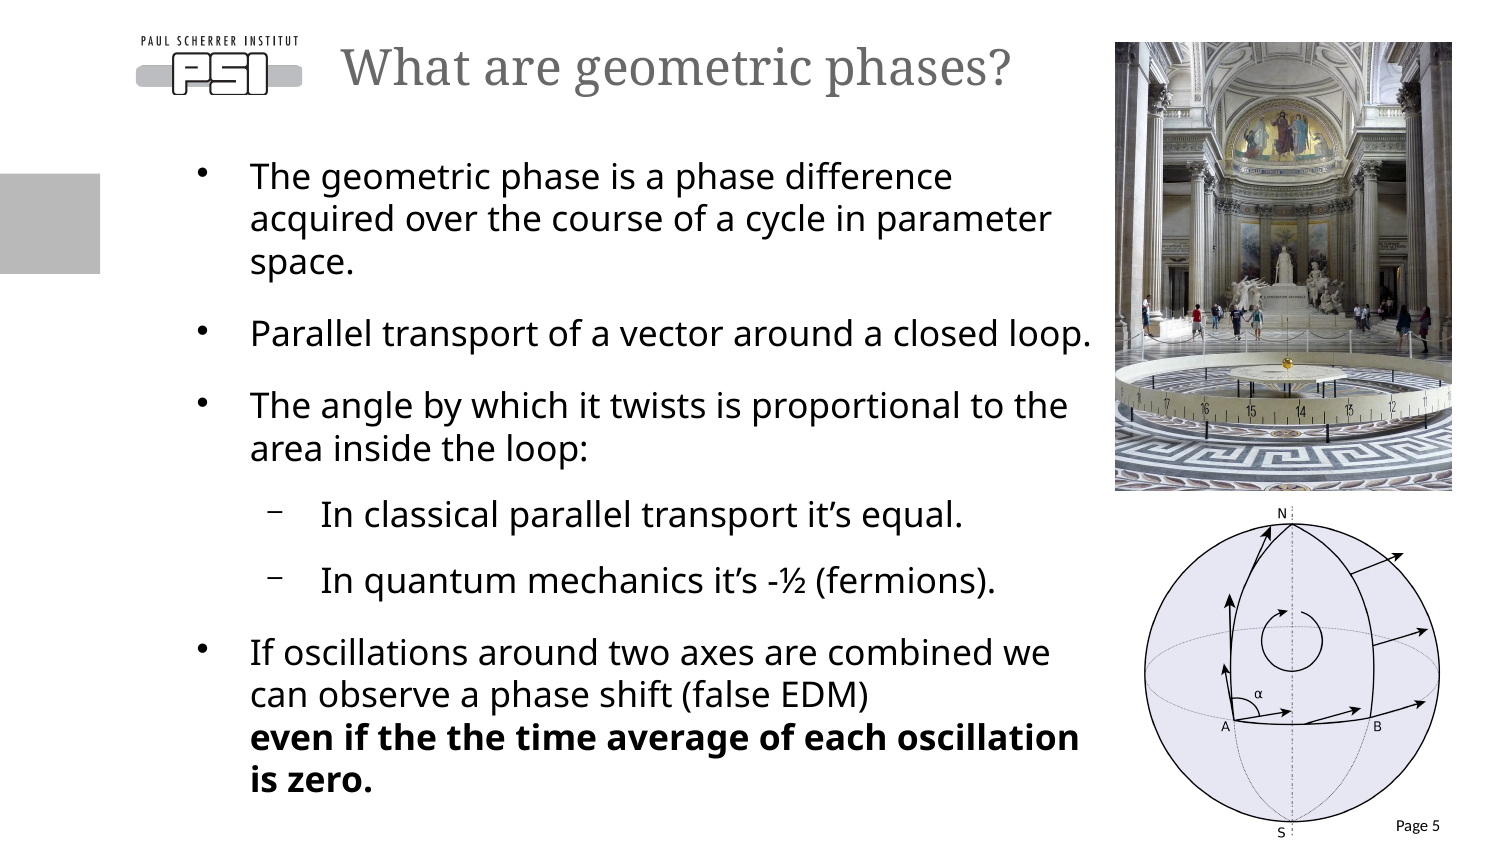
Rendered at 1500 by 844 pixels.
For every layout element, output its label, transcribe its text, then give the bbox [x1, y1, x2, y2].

list The geometric phase is a phase difference acquired over the course of a cycle in parameter space. Parallel transport of a vector around a closed loop. The angle by which it twists is proportional to the area inside the loop: In classical parallel transport it’s equal. In quantum mechanics it’s -½ (fermions). If oscillations around two axes are combined we can observe a phase shift (false EDM) even if the the time average of each oscillation is zero. [178, 154, 1101, 814]
picture [1138, 500, 1443, 841]
picture [1115, 42, 1452, 491]
title What are geometric phases? [340, 35, 1441, 98]
